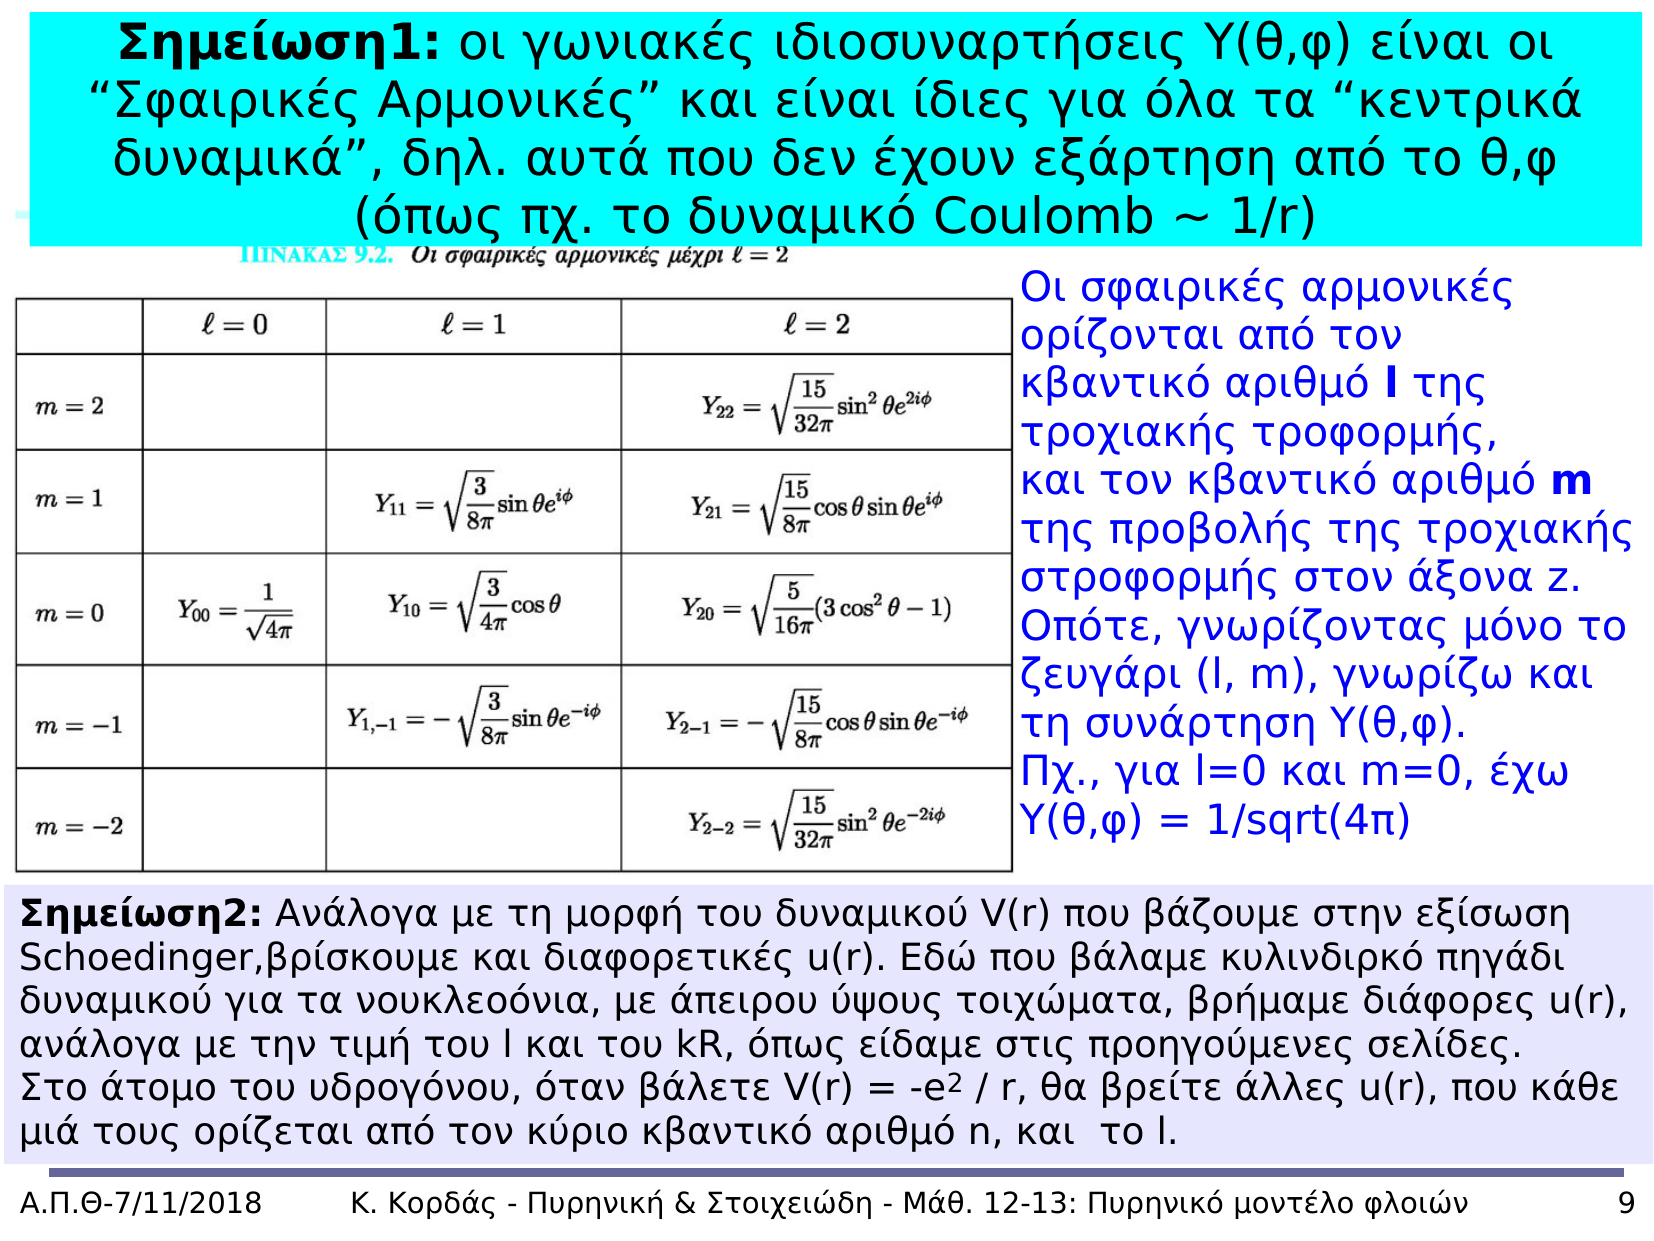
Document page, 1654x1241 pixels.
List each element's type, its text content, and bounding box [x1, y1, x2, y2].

title Σημείωση1: οι γωνιακές ιδιοσυναρτήσεις Υ(θ,φ) είναι οι “Σφαιρικές Αρμονικές” και είναι ίδιες για όλα τα “κεντρικά δυναμικά”, δηλ. αυτά που δεν έχουν εξάρτηση από το θ,φ (όπως πχ. το δυναμικό Coulomb ~ 1/r) [29, 12, 1643, 247]
text_box Οι σφαιρικές αρμονικές ορίζονται από τον κβαντικό αριθμό l της τροχιακής τροφορμής, και τον κβαντικό αριθμό m της προβολής της τροχιακής στροφορμής στον άξονα z. Οπότε, γνωρίζοντας μόνο το ζευγάρι (l, m), γνωρίζω και τη συνάρτηση Υ(θ,φ). Πχ., για l=0 και m=0, έχω Y(θ,φ) = 1/sqrt(4π) [1004, 254, 1654, 907]
picture [0, 200, 1028, 921]
text_box Σημείωση2: Ανάλογα με τη μορφή του δυναμικού V(r) που βάζουμε στην εξίσωση Schoedinger,βρίσκουμε και διαφορετικές u(r). Εδώ που βάλαμε κυλινδιρκό πηγάδι δυναμικού για τα νουκλεοόνια, με άπειρου ύψους τοιχώματα, βρήμαμε διάφορες u(r), ανάλογα με την τιμή του l και του kR, όπως είδαμε στις προηγούμενες σελίδες. Στο άτομο του υδρογόνου, όταν βάλετε V(r) = -e2 / r, θα βρείτε άλλες u(r), που κάθε μιά τους ορίζεται από τον κύριο κβαντικό αριθμό n, και το l. [4, 884, 1654, 1165]
